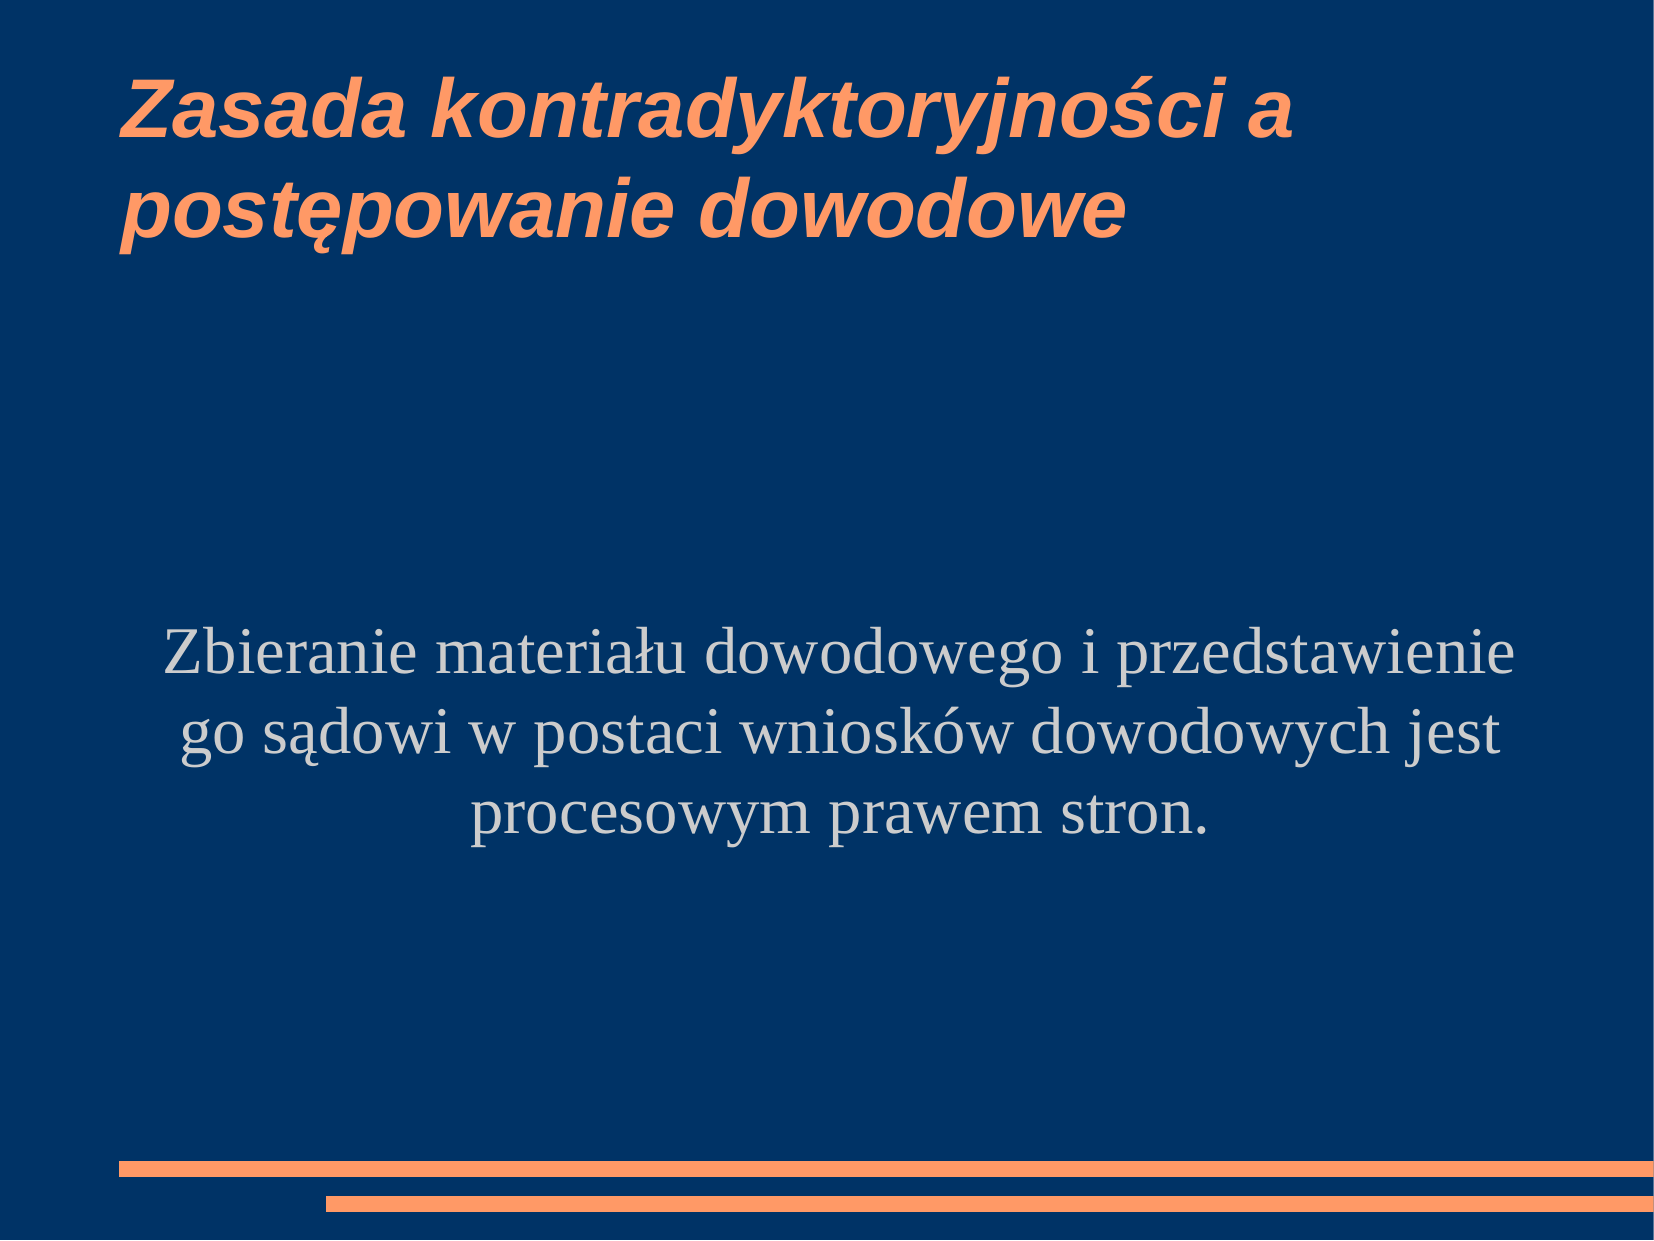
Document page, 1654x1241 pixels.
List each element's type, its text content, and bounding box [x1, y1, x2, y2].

title Zasada kontradyktoryjności a postępowanie dowodowe [121, 53, 1534, 247]
subtitle Zbieranie materiału dowodowego i przedstawienie go sądowi w postaci wniosków dowodowych jest procesowym prawem stron. [121, 329, 1561, 1125]
